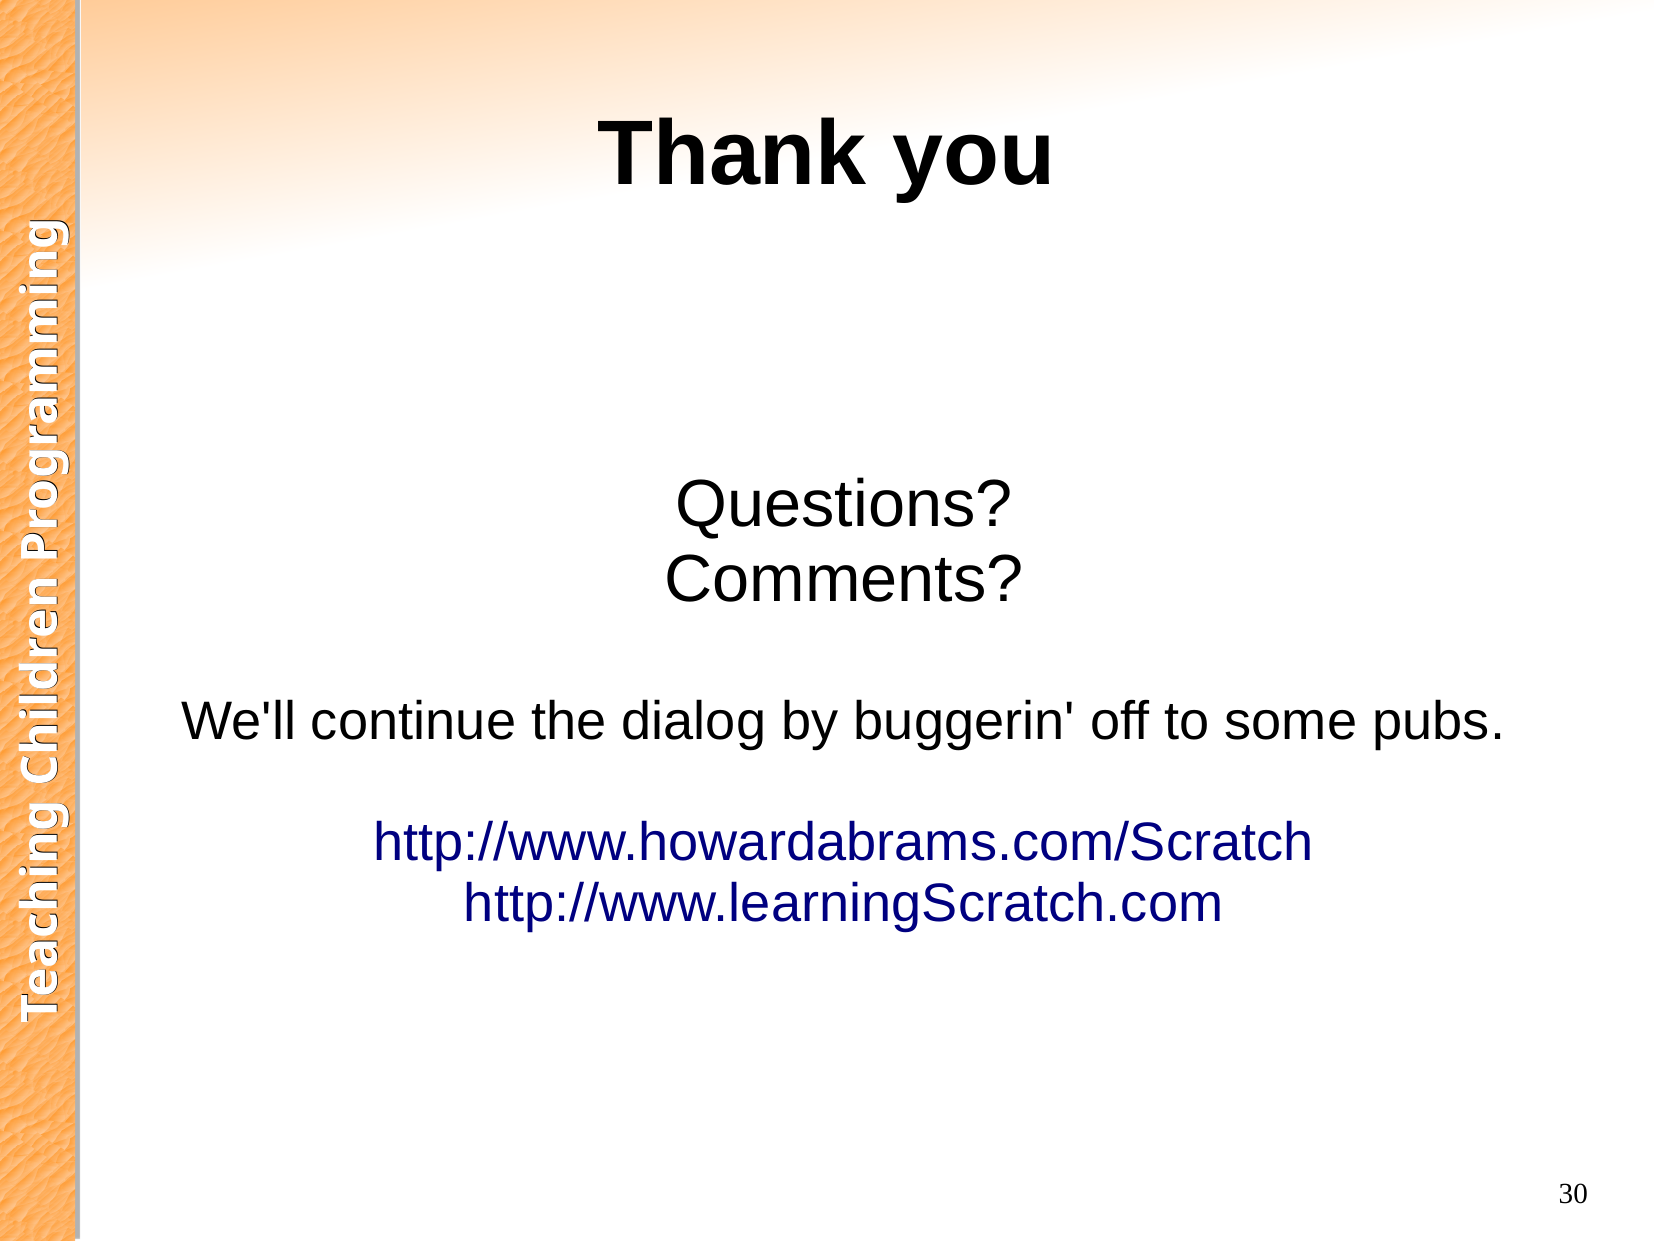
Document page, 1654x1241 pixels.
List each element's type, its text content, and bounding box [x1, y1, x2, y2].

title Thank you [82, 49, 1571, 257]
picture [0, 0, 75, 1241]
subtitle Questions? Comments? We'll continue the dialog by buggerin' off to some pubs. http://www.howardabrams.com/Scratch http://www.learningScratch.com [100, 297, 1588, 1102]
